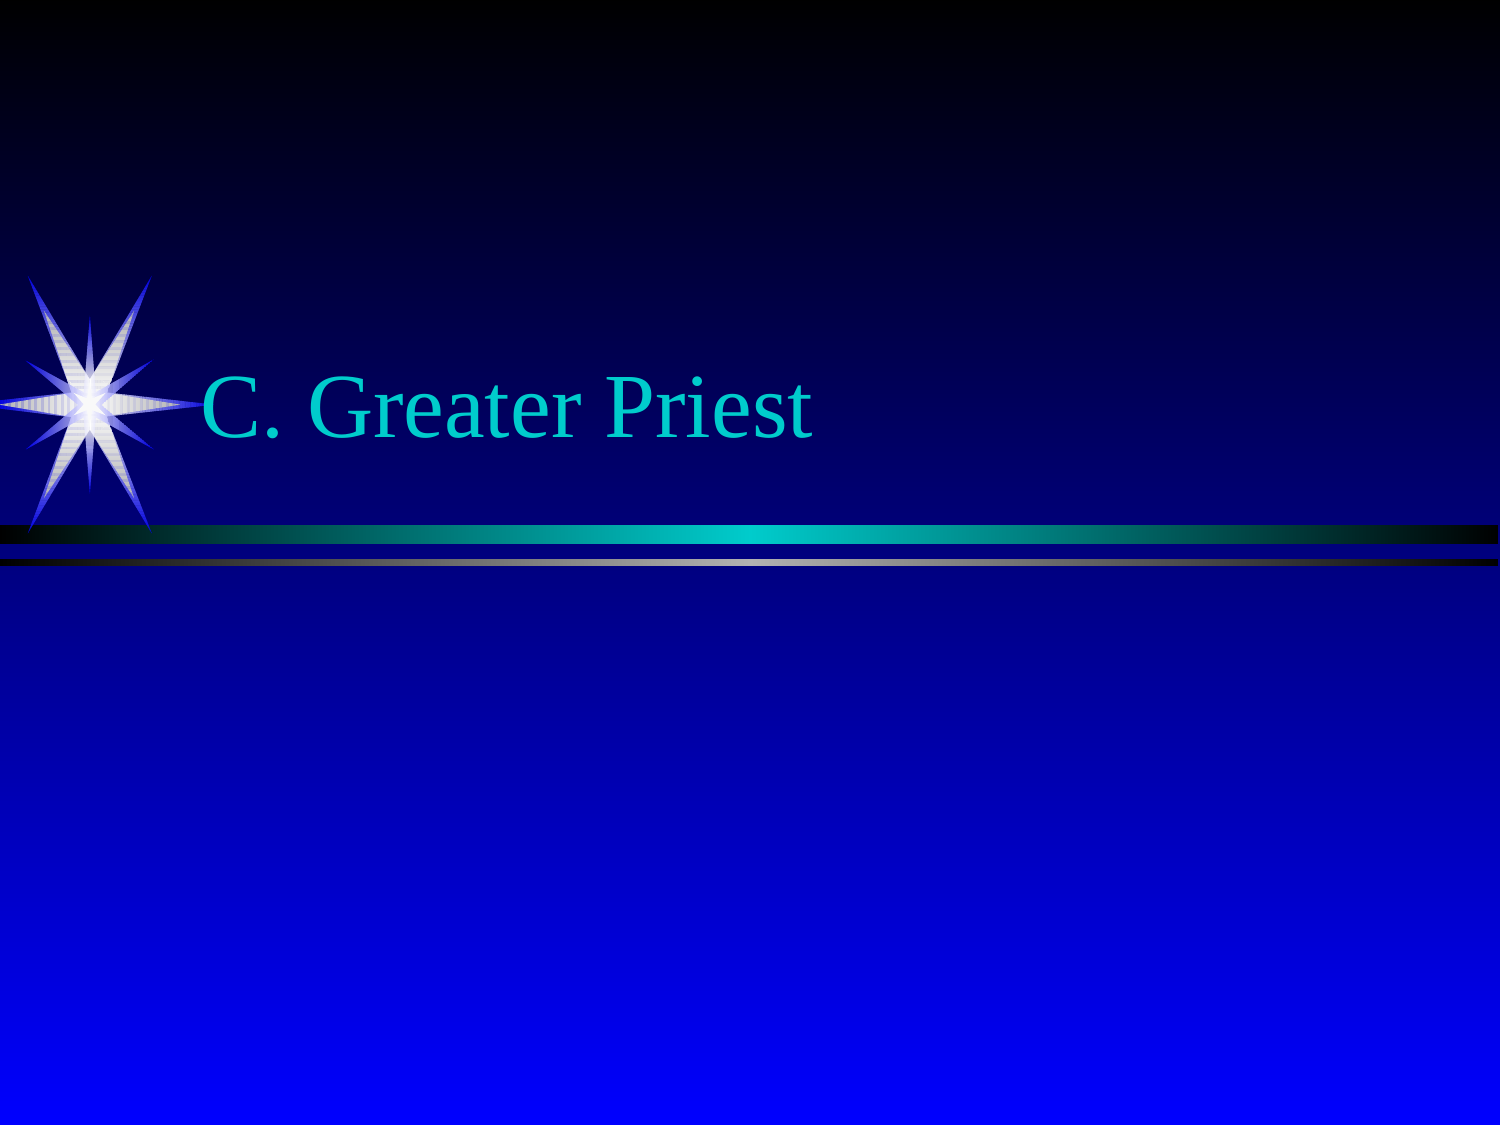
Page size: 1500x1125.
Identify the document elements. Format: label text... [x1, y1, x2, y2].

title C. Greater Priest [200, 295, 1476, 518]
